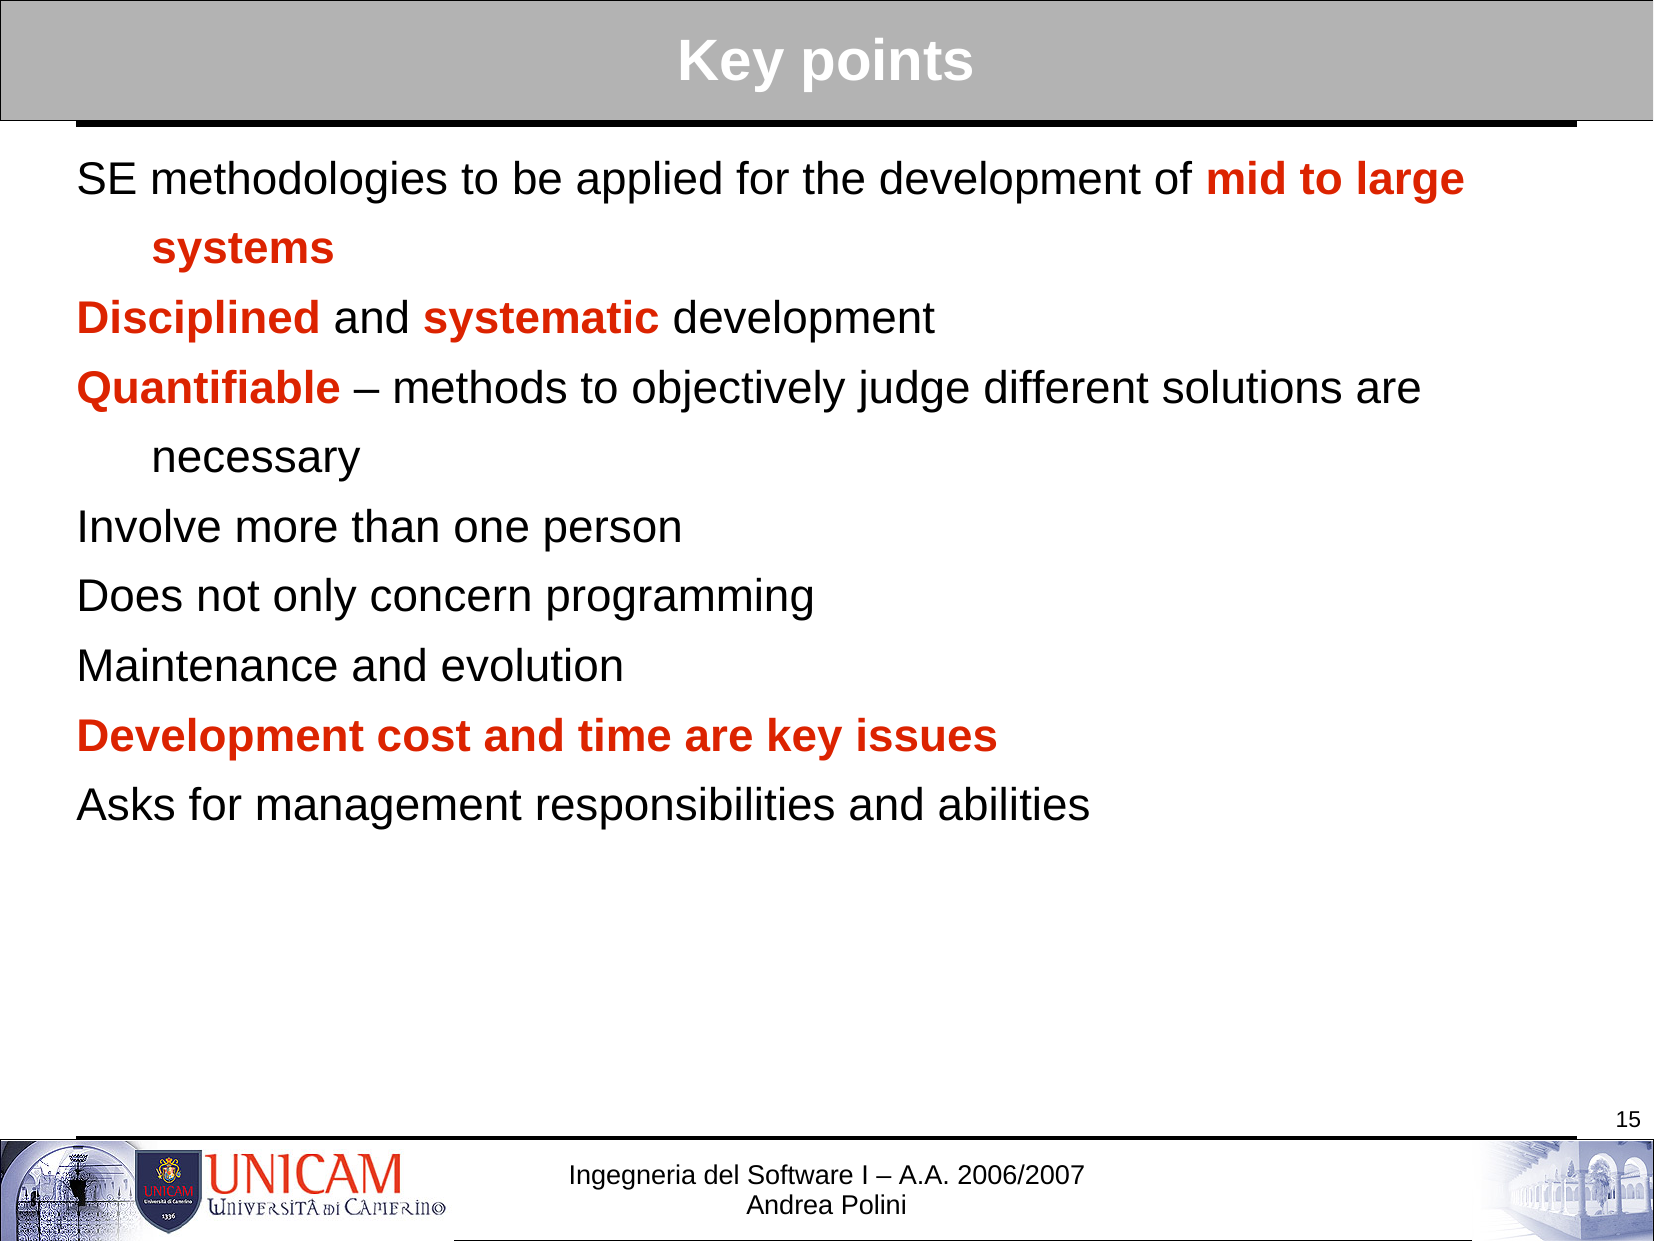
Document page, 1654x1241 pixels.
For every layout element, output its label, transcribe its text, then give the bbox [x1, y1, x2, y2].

picture [0, 1141, 454, 1241]
title Key points [0, 0, 1653, 121]
list SE methodologies to be applied for the development of mid to large systems Disciplined and systematic development Quantifiable – methods to objectively judge different solutions are necessary Involve more than one person Does not only concern programming Maintenance and evolution Development cost and time are key issues Asks for management responsibilities and abilities [76, 152, 1577, 1022]
picture [1472, 1141, 1653, 1241]
